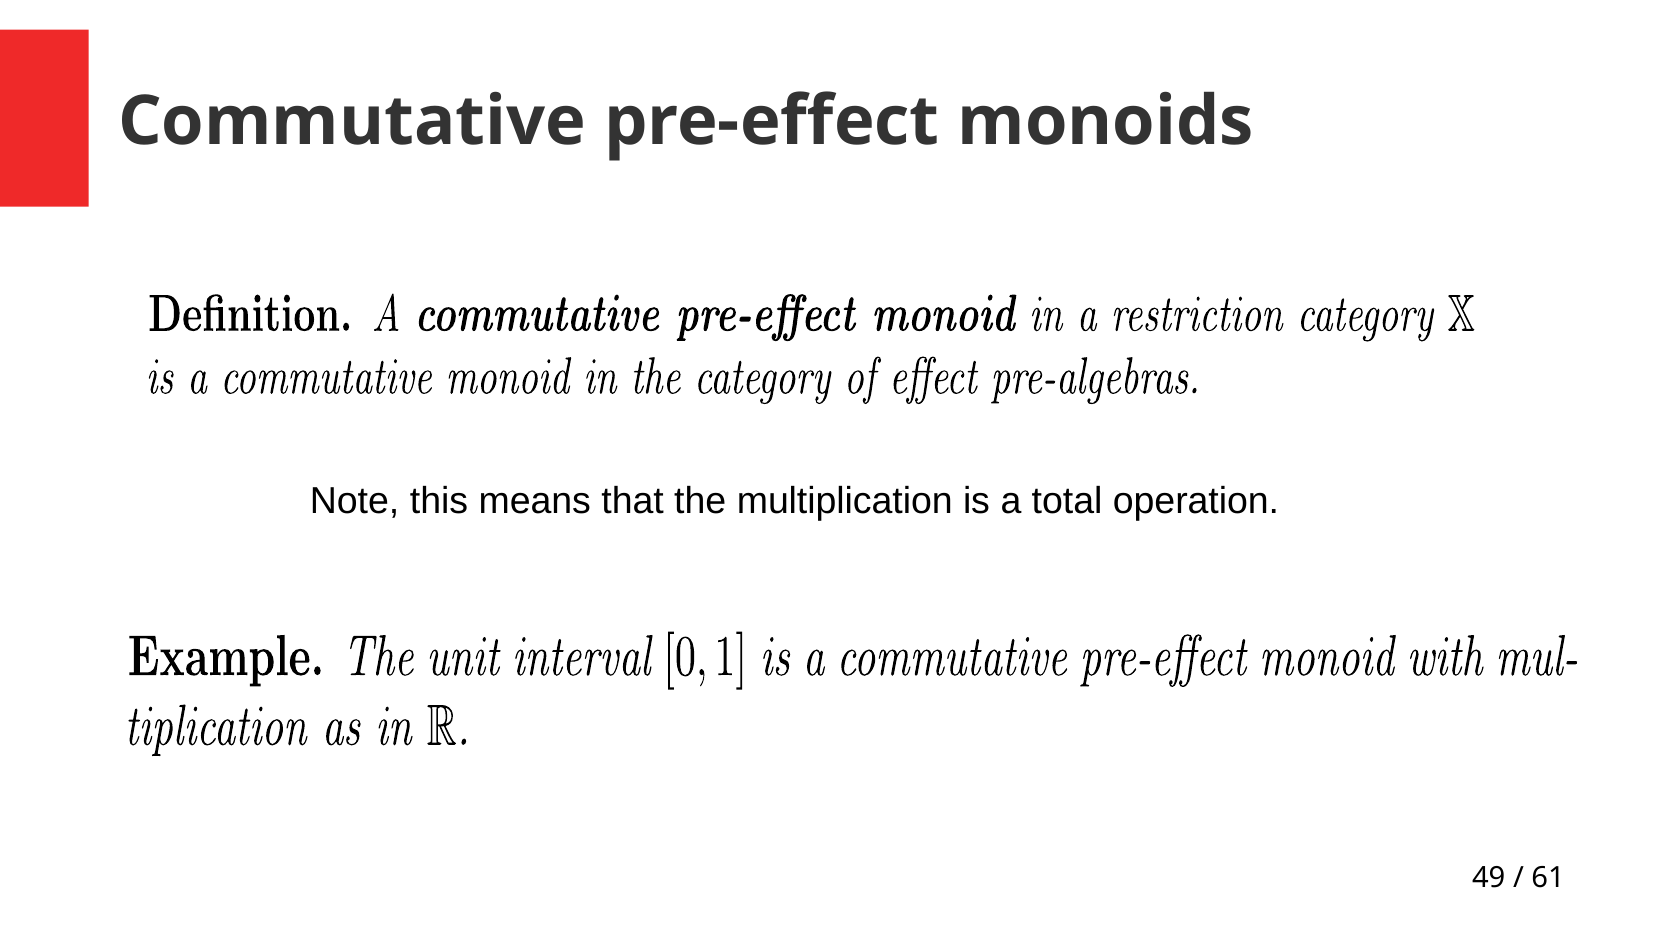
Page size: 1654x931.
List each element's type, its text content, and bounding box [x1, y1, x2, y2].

title Commutative pre-effect monoids [118, 29, 1595, 207]
text_box [126, 631, 1578, 757]
text_box [147, 293, 1475, 405]
text_box Note, this means that the multiplication is a total operation. [295, 472, 1329, 532]
